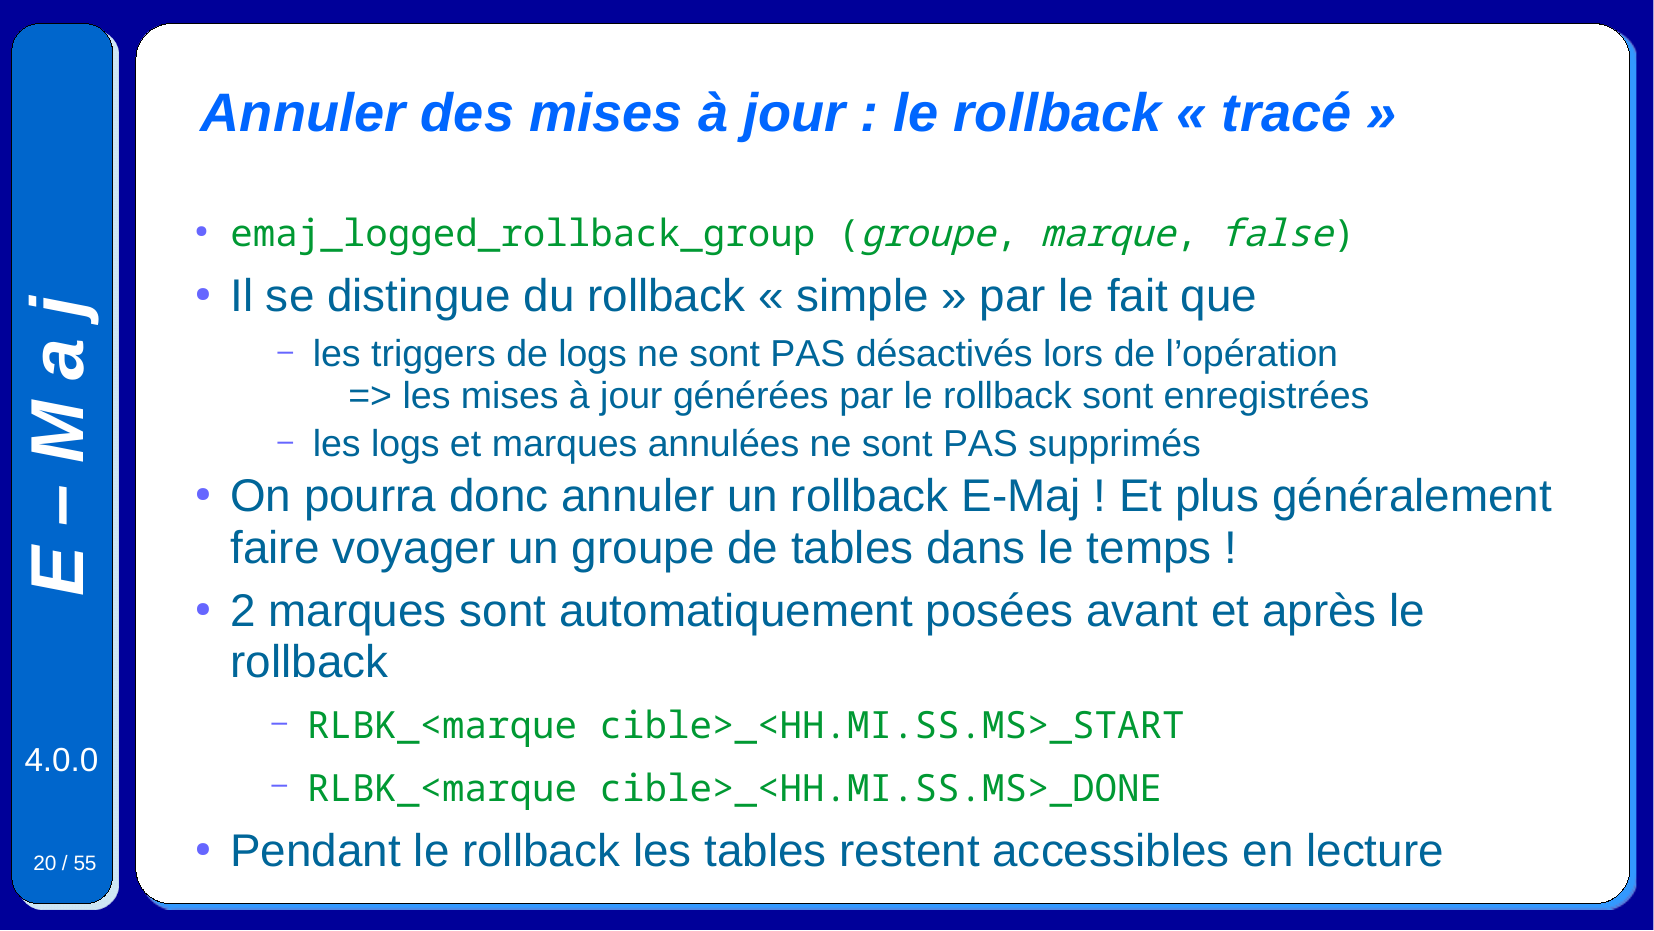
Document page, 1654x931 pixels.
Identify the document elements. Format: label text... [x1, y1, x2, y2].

list emaj_logged_rollback_group (groupe, marque, false) Il se distingue du rollback « simple » par le fait que les triggers de logs ne sont PAS désactivés lors de l’opération => les mises à jour générées par le rollback sont enregistrées les logs et marques annulées ne sont PAS supprimés On pourra donc annuler un rollback E-Maj ! Et plus généralement faire voyager un groupe de tables dans le temps ! 2 marques sont automatiquement posées avant et après le rollback RLBK_<marque cible>_<HH.MI.SS.MS>_START RLBK_<marque cible>_<HH.MI.SS.MS>_DONE Pendant le rollback les tables restent accessibles en lecture [177, 206, 1587, 854]
title Annuler des mises à jour : le rollback « tracé » [200, 34, 1575, 191]
